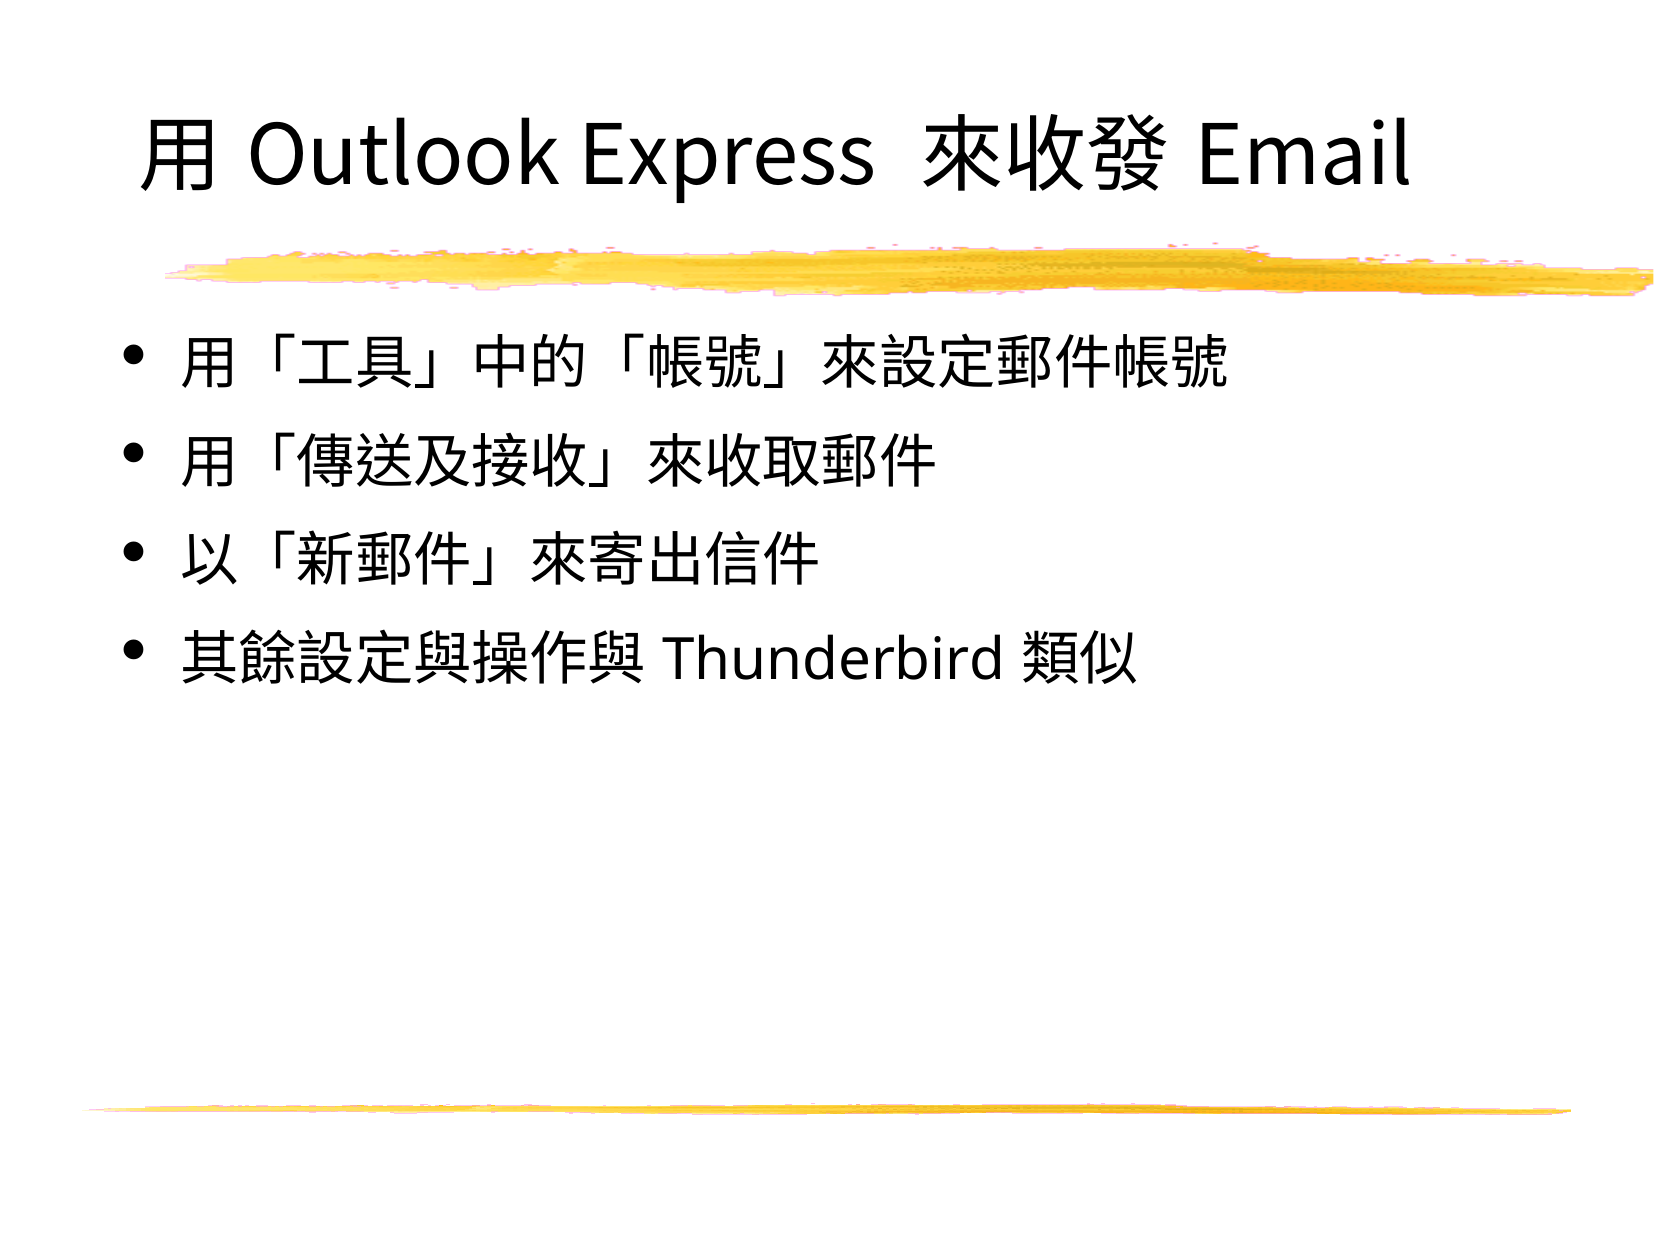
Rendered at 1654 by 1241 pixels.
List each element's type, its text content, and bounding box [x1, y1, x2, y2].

list 用「工具」中的「帳號」來設定郵件帳號 用「傳送及接收」來收取郵件 以「新郵件」來寄出信件 其餘設定與操作與Thunderbird類似 [124, 316, 1530, 1062]
title 用Outlook Express 來收發Email [73, 41, 1479, 249]
picture [165, 237, 1654, 308]
picture [82, 1102, 1571, 1117]
